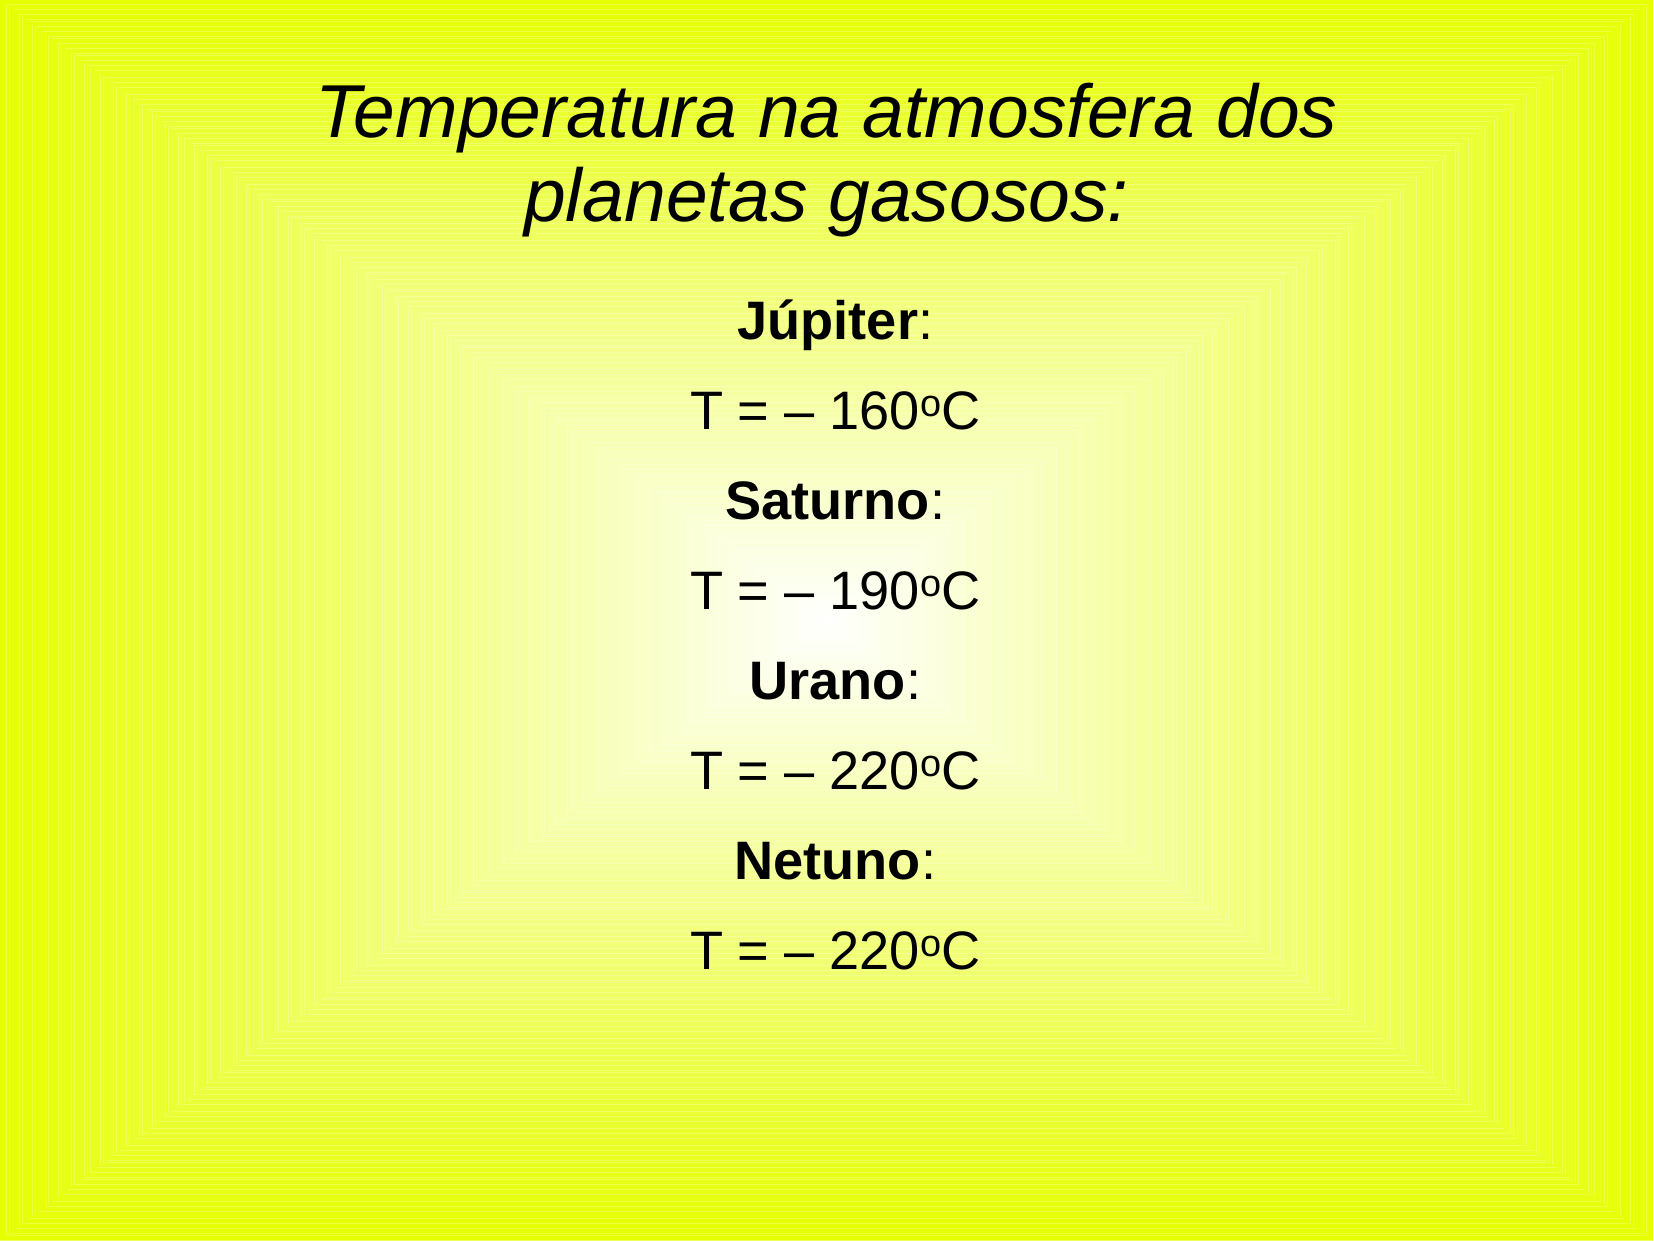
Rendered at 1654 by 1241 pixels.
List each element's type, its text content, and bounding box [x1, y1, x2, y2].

list Júpiter: T = – 160oC Saturno: T = – 190oC Urano: T = – 220oC Netuno: T = – 220oC [82, 290, 1571, 1095]
title Temperatura na atmosfera dos planetas gasosos: [82, 49, 1571, 257]
